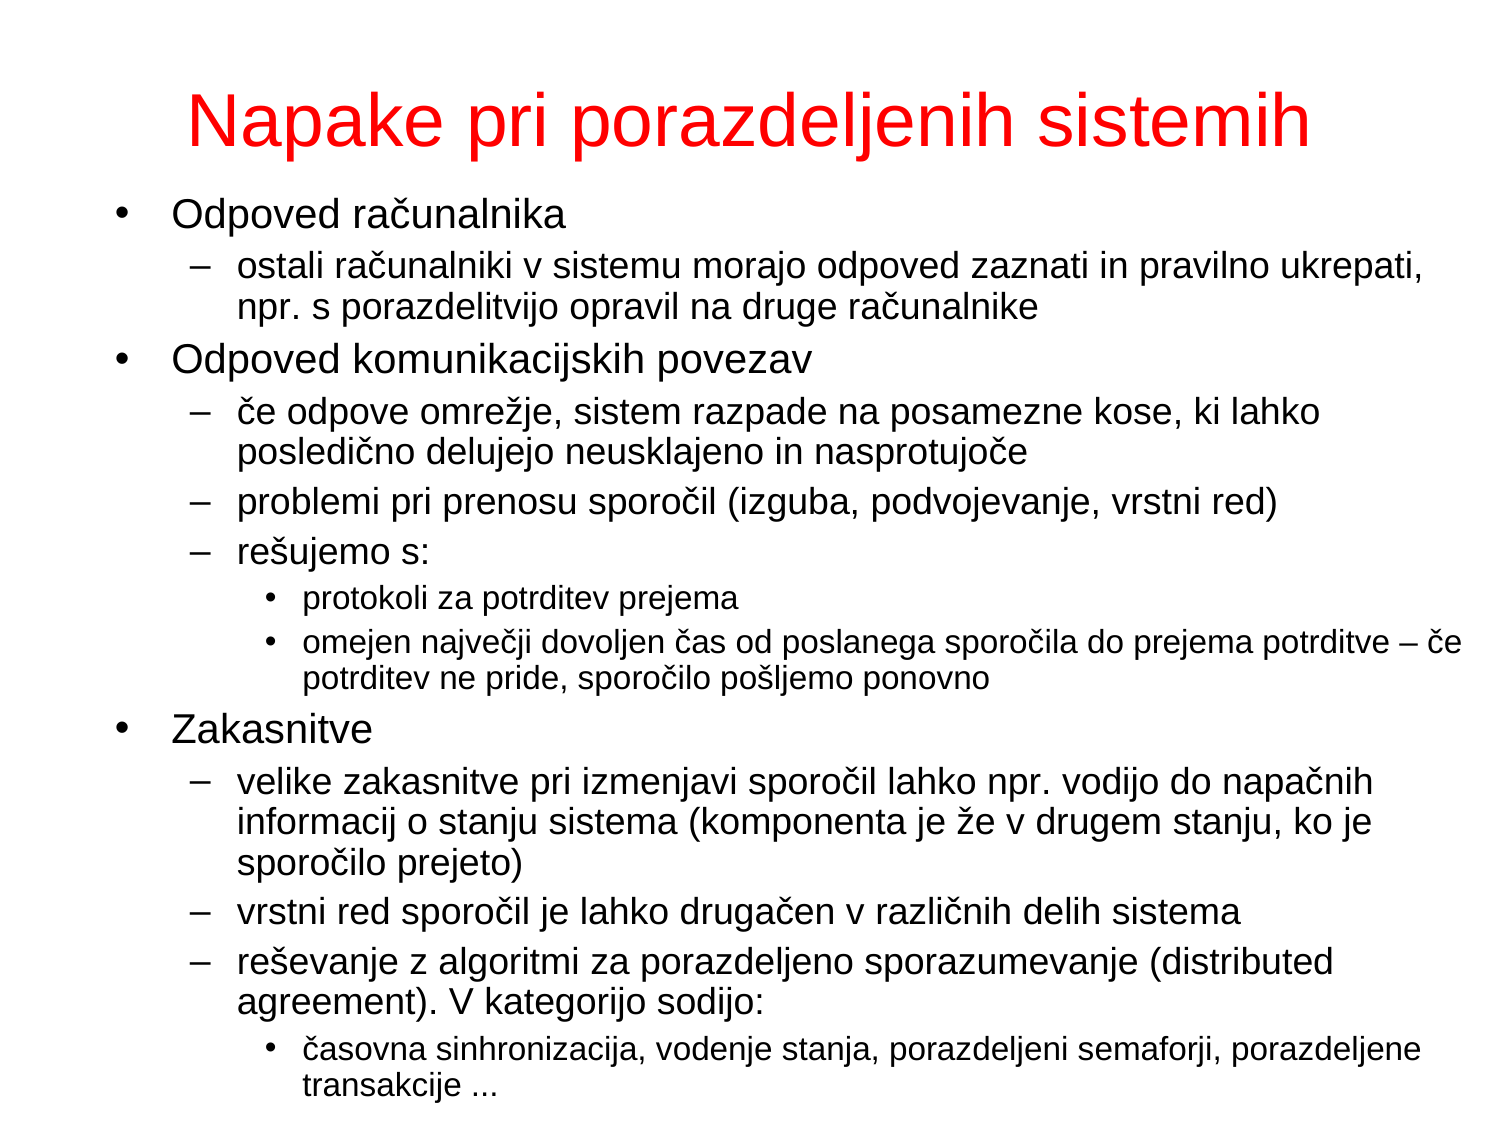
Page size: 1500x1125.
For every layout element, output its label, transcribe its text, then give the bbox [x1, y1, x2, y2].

text_box Odpoved računalnika ostali računalniki v sistemu morajo odpoved zaznati in pravilno ukrepati, npr. s porazdelitvijo opravil na druge računalnike Odpoved komunikacijskih povezav če odpove omrežje, sistem razpade na posamezne kose, ki lahko posledično delujejo neusklajeno in nasprotujoče problemi pri prenosu sporočil (izguba, podvojevanje, vrstni red) rešujemo s: protokoli za potrditev prejema omejen največji dovoljen čas od poslanega sporočila do prejema potrditve – če potrditev ne pride, sporočilo pošljemo ponovno Zakasnitve velike zakasnitve pri izmenjavi sporočil lahko npr. vodijo do napačnih informacij o stanju sistema (komponenta je že v drugem stanju, ko je sporočilo prejeto) vrstni red sporočil je lahko drugačen v različnih delih sistema reševanje z algoritmi za porazdeljeno sporazumevanje (distributed agreement). V kategorijo sodijo: časovna sinhronizacija, vodenje stanja, porazdeljeni semaforji, porazdeljene transakcije ... [100, 185, 1500, 965]
title Napake pri porazdeljenih sistemih [0, 47, 1500, 185]
